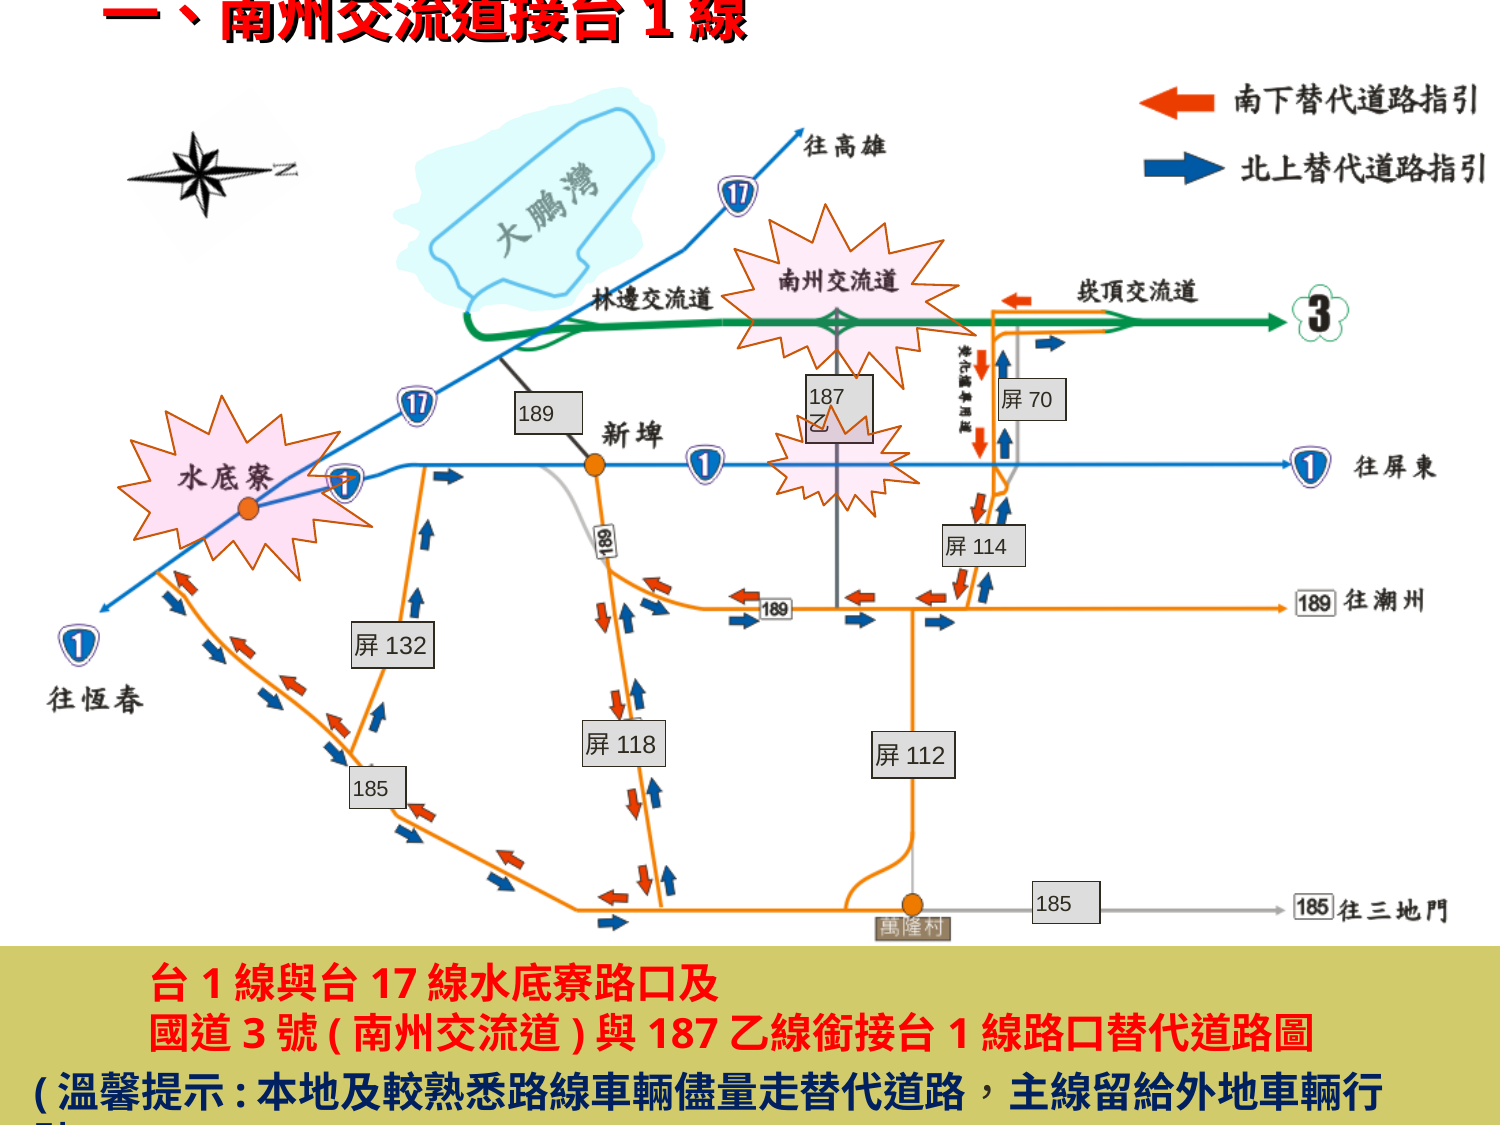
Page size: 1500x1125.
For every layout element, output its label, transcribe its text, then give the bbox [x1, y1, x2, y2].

picture [0, 0, 1500, 946]
text_box [767, 405, 920, 517]
text_box [117, 395, 373, 581]
text_box 185 [349, 766, 407, 809]
text_box (溫馨提示:本地及較熟悉路線車輛儘量走替代道路，主線留給外地車輛行駛) [19, 1058, 1457, 1125]
text_box 189 [515, 392, 583, 435]
text_box 187乙 [805, 375, 874, 418]
text_box 一、南州交流道接台1線 [86, 0, 762, 54]
text_box 台1線與台17線水底寮路口及 國道3號(南州交流道)與187乙線銜接台1線路口替代道路圖 [134, 949, 1457, 1058]
text_box [721, 204, 976, 390]
text_box 屏114 [942, 524, 1026, 567]
text_box 屏132 [351, 621, 435, 668]
text_box [148, 0, 1141, 313]
text_box 185 [1032, 881, 1101, 924]
text_box 屏118 [582, 720, 666, 767]
text_box 屏70 [998, 378, 1067, 421]
text_box 屏112 [872, 731, 955, 779]
text_box [0, 946, 1500, 1125]
